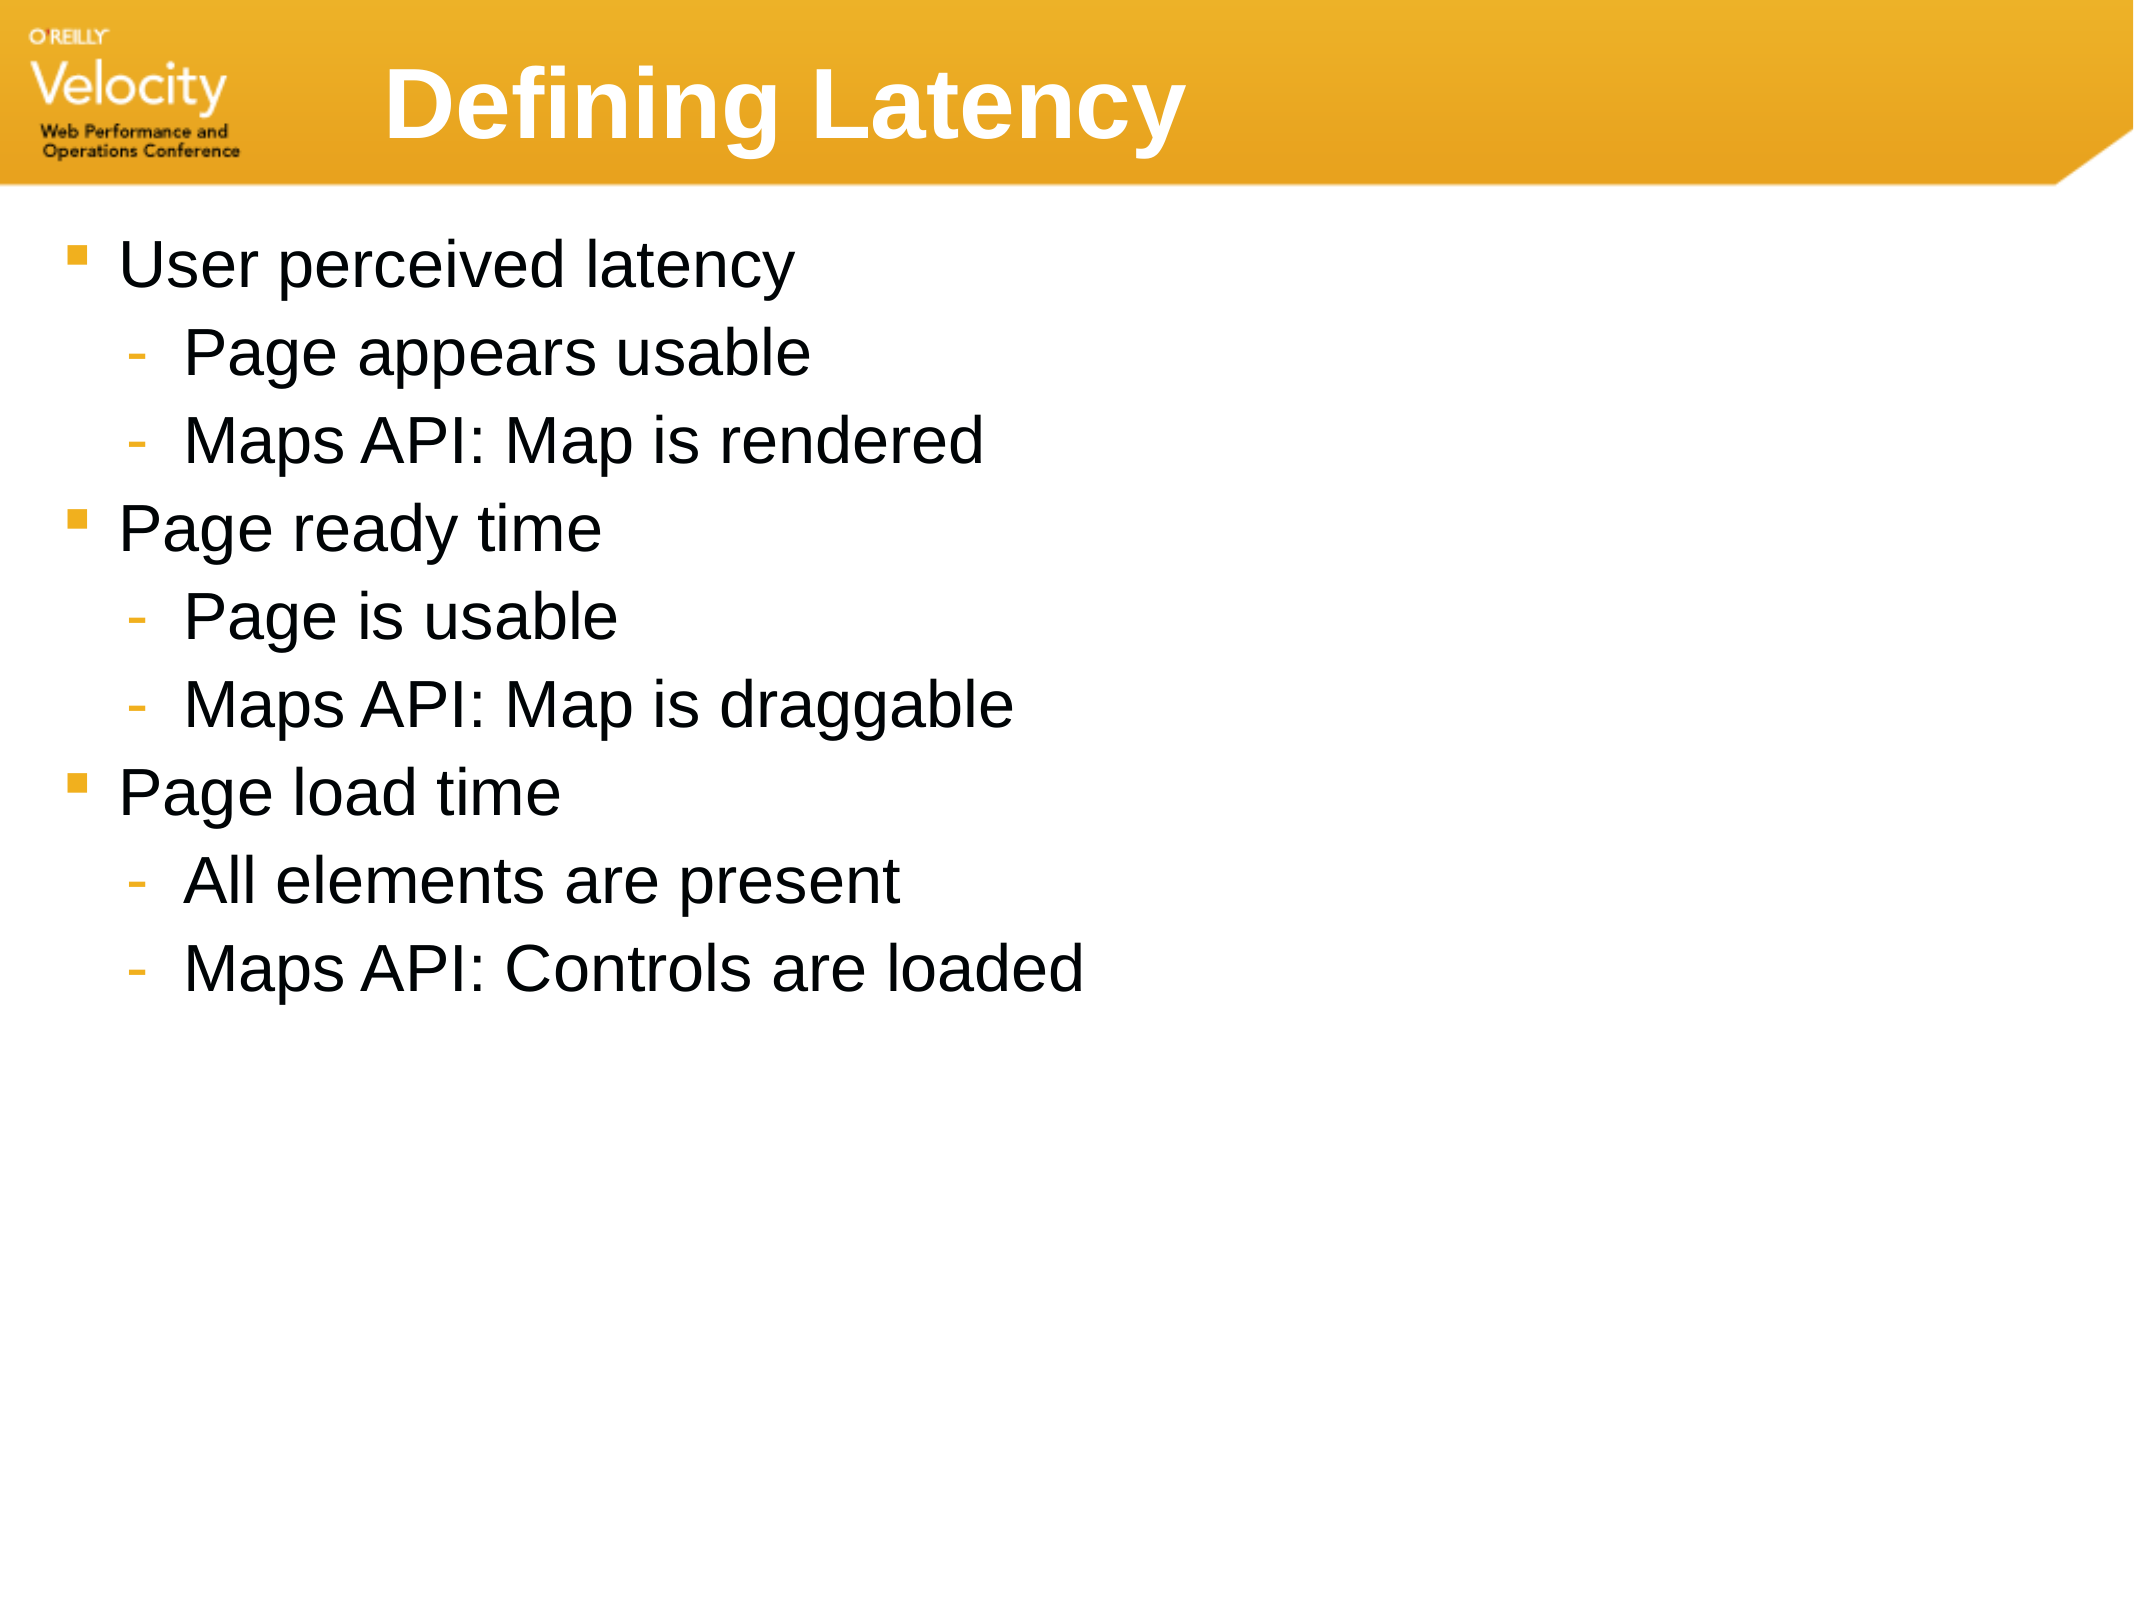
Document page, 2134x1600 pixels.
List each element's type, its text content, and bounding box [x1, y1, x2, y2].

list User perceived latency Page appears usable Maps API: Map is rendered Page ready time Page is usable Maps API: Map is draggable Page load time All elements are present Maps API: Controls are loaded [47, 224, 2100, 1552]
picture [0, 0, 2134, 1600]
title Defining Latency [375, 17, 2026, 191]
